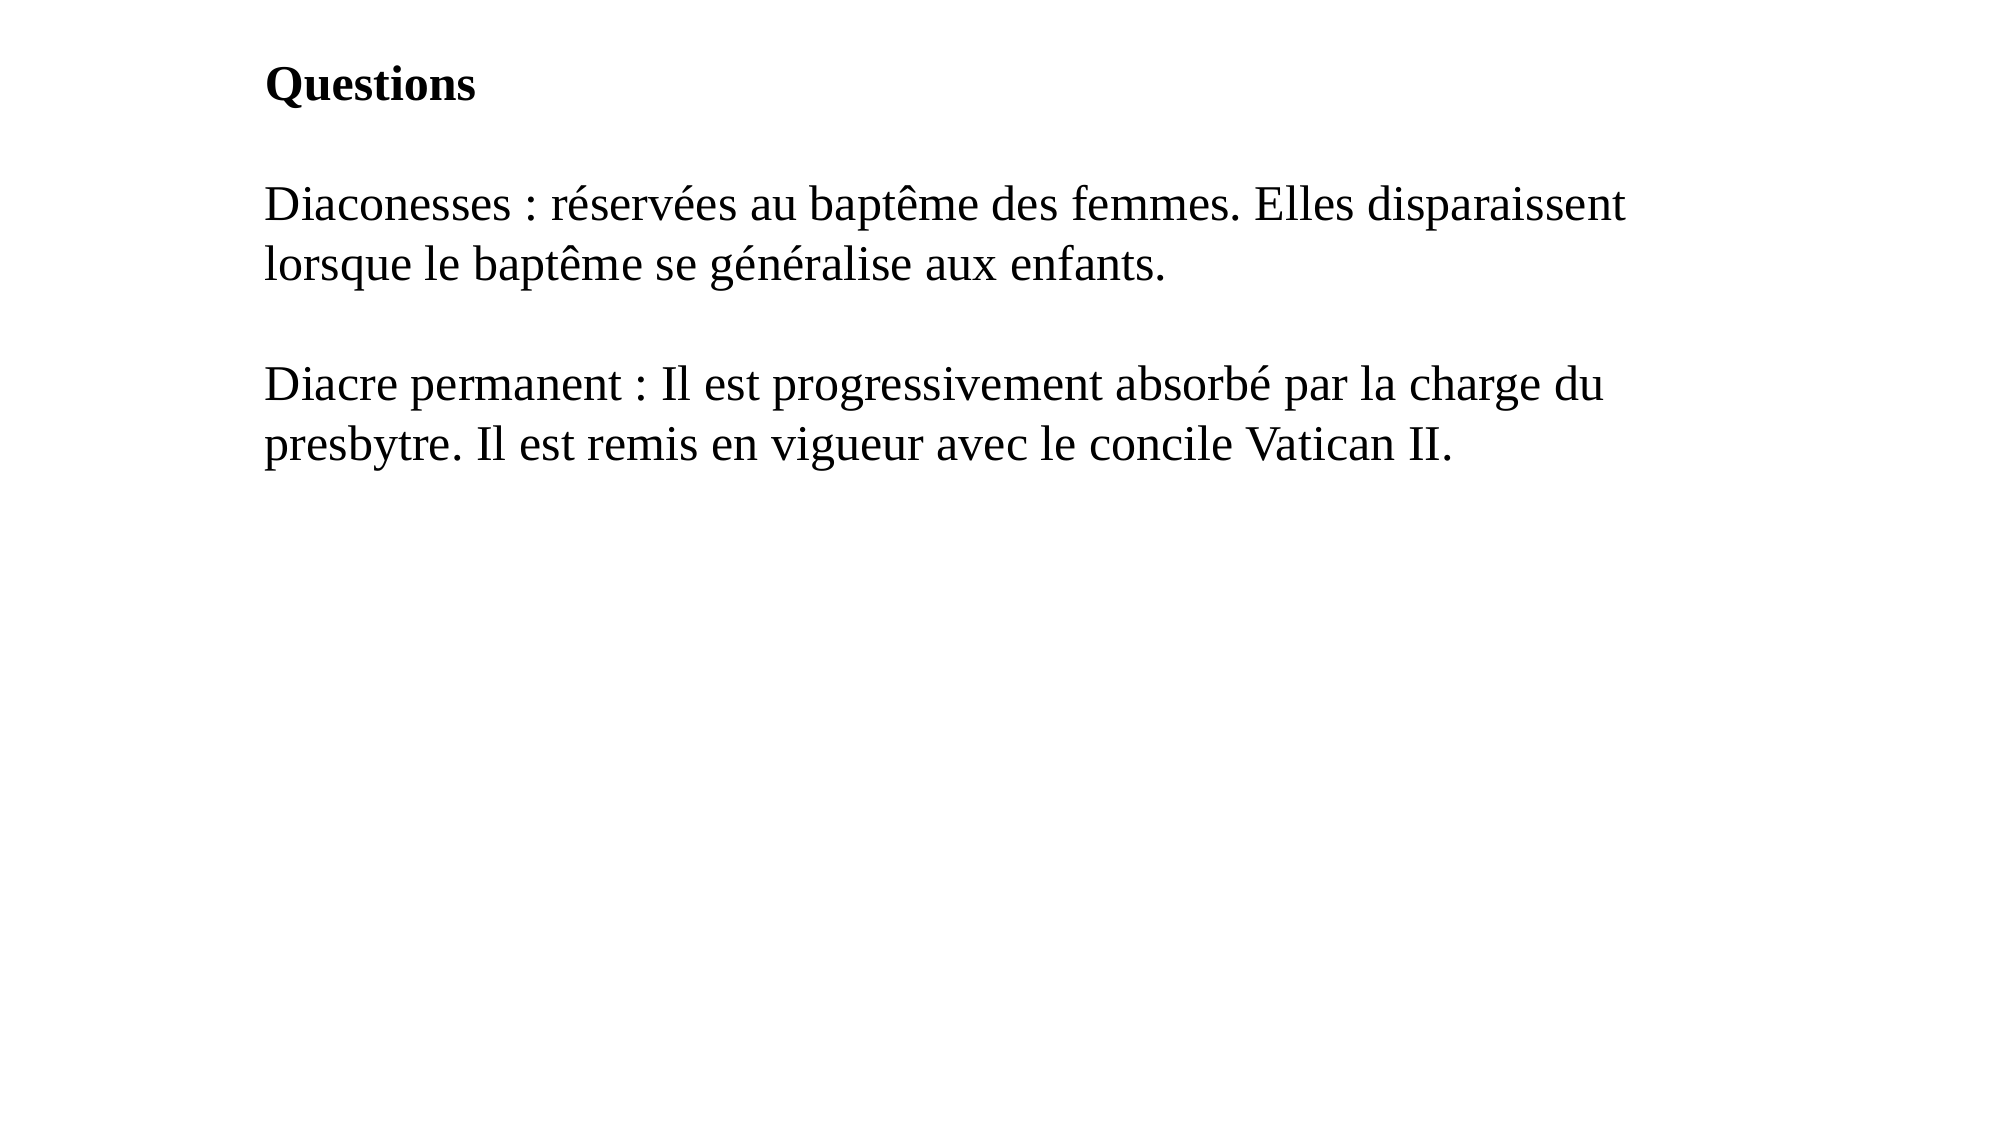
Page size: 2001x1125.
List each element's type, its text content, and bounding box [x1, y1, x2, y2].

text_box Questions Diaconesses : réservées au baptême des femmes. Elles disparaissent lorsque le baptême se généralise aux enfants. Diacre permanent : Il est progressivement absorbé par la charge du presbytre. Il est remis en vigueur avec le concile Vatican II. [249, 42, 1750, 482]
